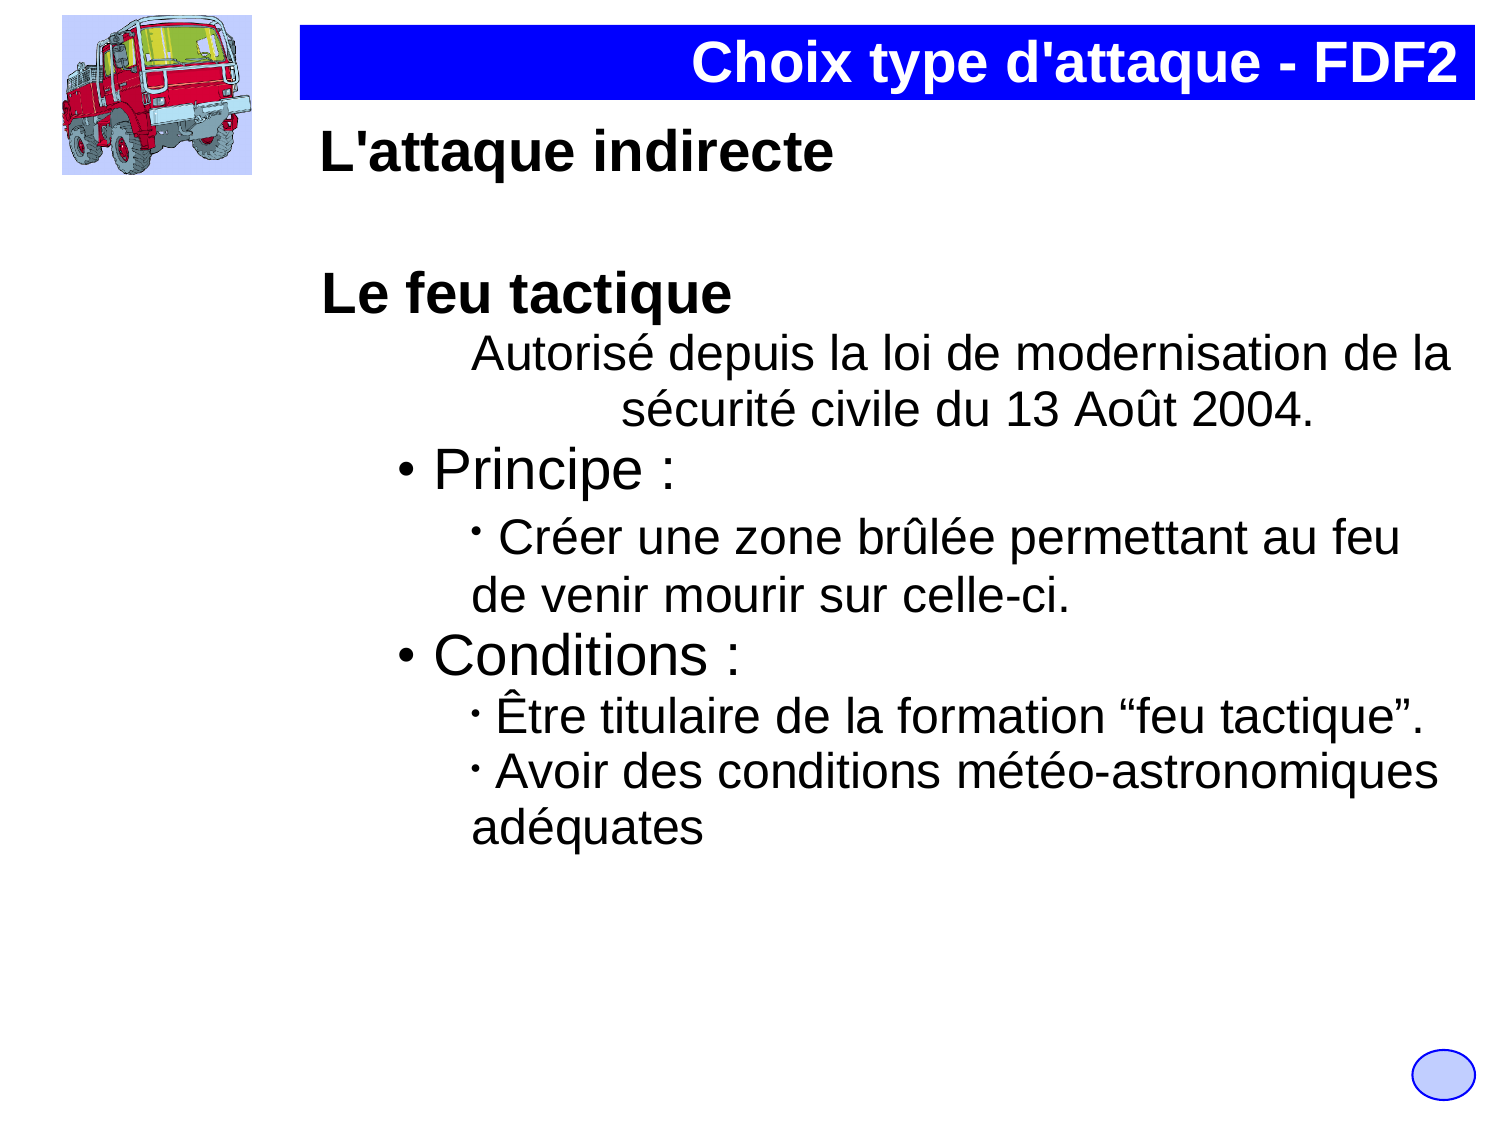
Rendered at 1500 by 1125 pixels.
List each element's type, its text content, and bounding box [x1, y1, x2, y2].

text_box [1412, 1049, 1476, 1101]
text_box Choix type d'attaque - FDF2 [299, 24, 1475, 100]
chart [62, 15, 252, 176]
text_box Le feu tactique Autorisé depuis la loi de modernisation de la sécurité civile du 13 Août 2004. Principe : Créer une zone brûlée permettant au feu de venir mourir sur celle-ci. Conditions : Être titulaire de la formation “feu tactique”. Avoir des conditions météo-astronomiques adéquates [307, 252, 1483, 984]
text_box L'attaque indirecte [304, 110, 852, 191]
